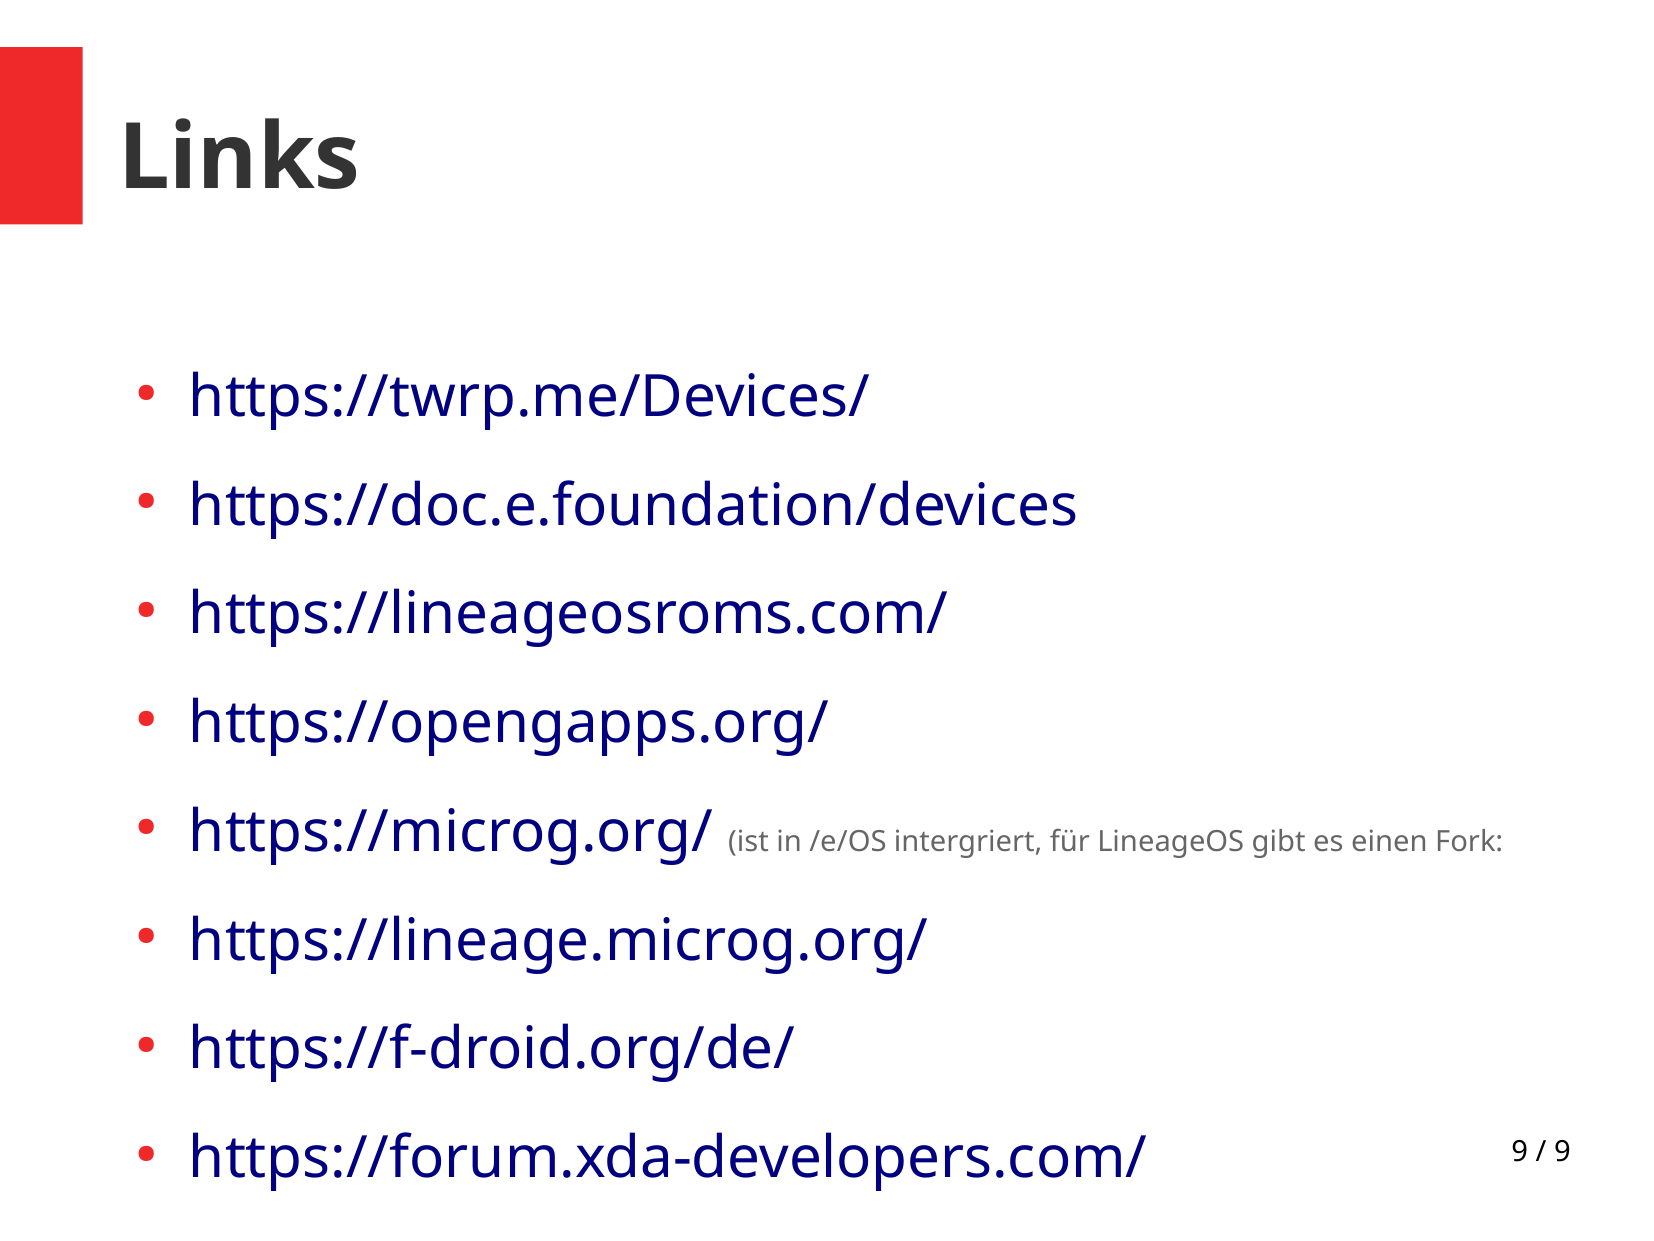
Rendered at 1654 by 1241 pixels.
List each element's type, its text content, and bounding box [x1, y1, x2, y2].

title Links [118, 49, 1571, 257]
list https://twrp.me/Devices/ https://doc.e.foundation/devices https://lineageosroms.com/ https://opengapps.org/ https://microg.org/ (ist in /e/OS intergriert, für LineageOS gibt es einen Fork: https://lineage.microg.org/ https://f-droid.org/de/ https://forum.xda-developers.com/ [118, 354, 1536, 1074]
